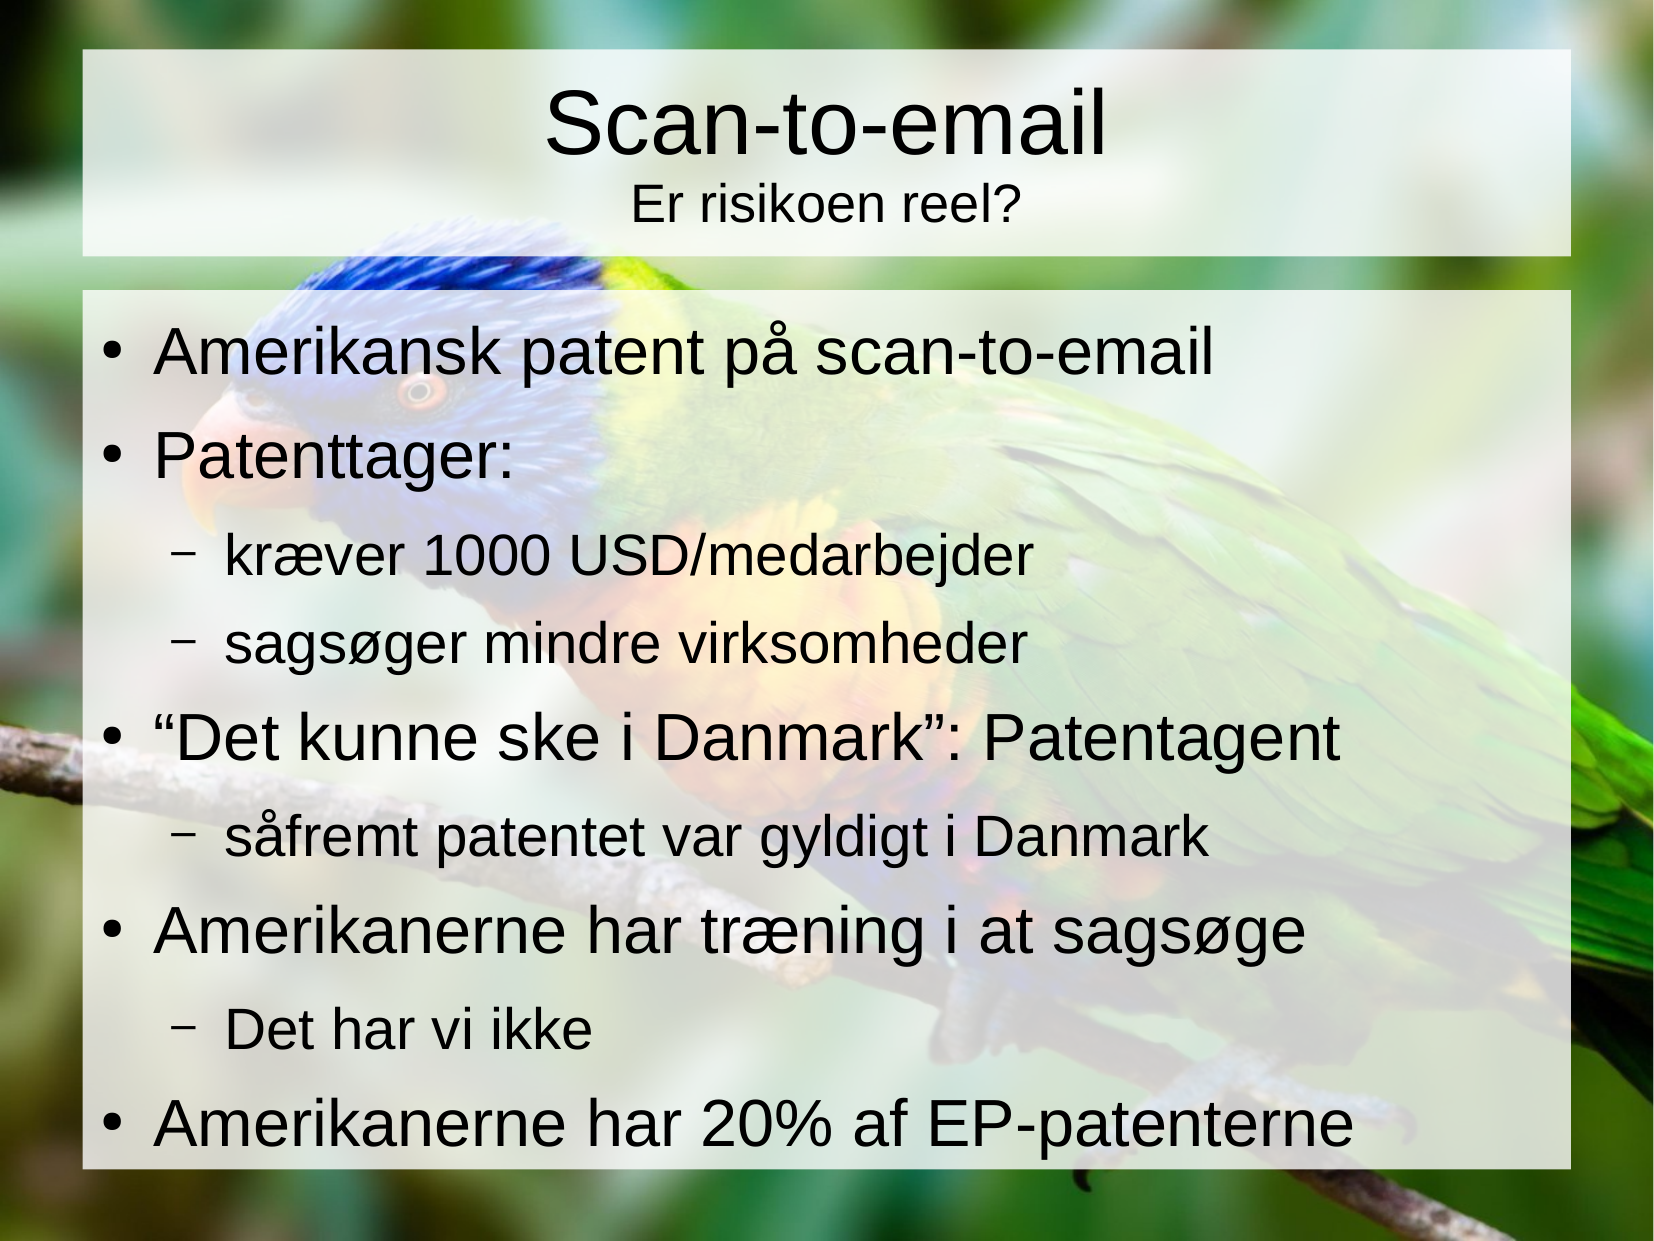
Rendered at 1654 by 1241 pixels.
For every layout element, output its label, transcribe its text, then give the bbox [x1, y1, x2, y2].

title Scan-to-email Er risikoen reel? [82, 49, 1571, 257]
list Amerikansk patent på scan-to-email Patenttager: kræver 1000 USD/medarbejder sagsøger mindre virksomheder “Det kunne ske i Danmark”: Patentagent såfremt patentet var gyldigt i Danmark Amerikanerne har træning i at sagsøge Det har vi ikke Amerikanerne har 20% af EP-patenterne [82, 290, 1571, 1170]
picture [0, 0, 1654, 1241]
